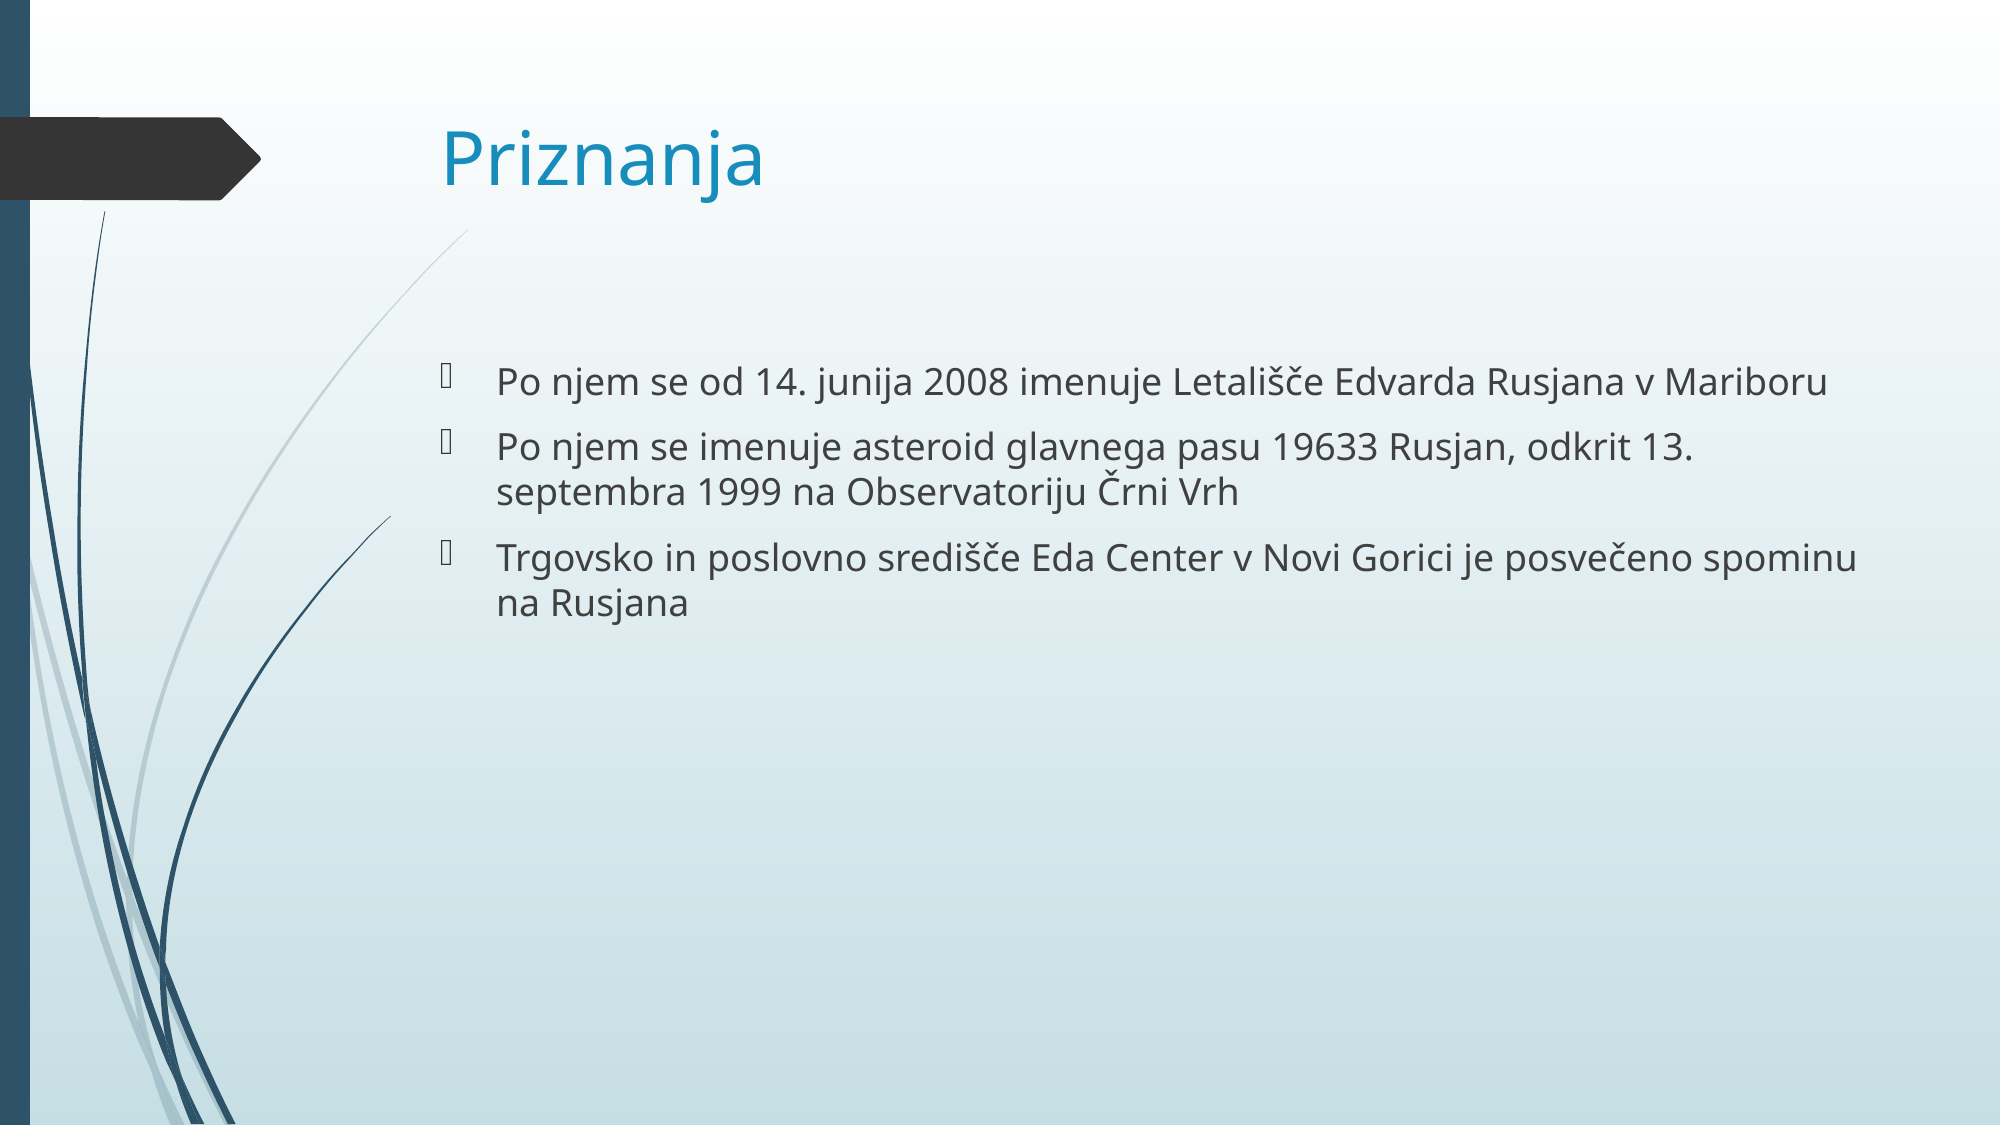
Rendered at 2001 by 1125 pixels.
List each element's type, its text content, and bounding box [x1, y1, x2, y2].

list Po njem se od 14. junija 2008 imenuje Letališče Edvarda Rusjana v Mariboru Po njem se imenuje asteroid glavnega pasu 19633 Rusjan, odkrit 13. septembra 1999 na Observatoriju Črni Vrh Trgovsko in poslovno središče Eda Center v Novi Gorici je posvečeno spominu na Rusjana [424, 350, 1888, 970]
title Priznanja [425, 102, 1888, 313]
